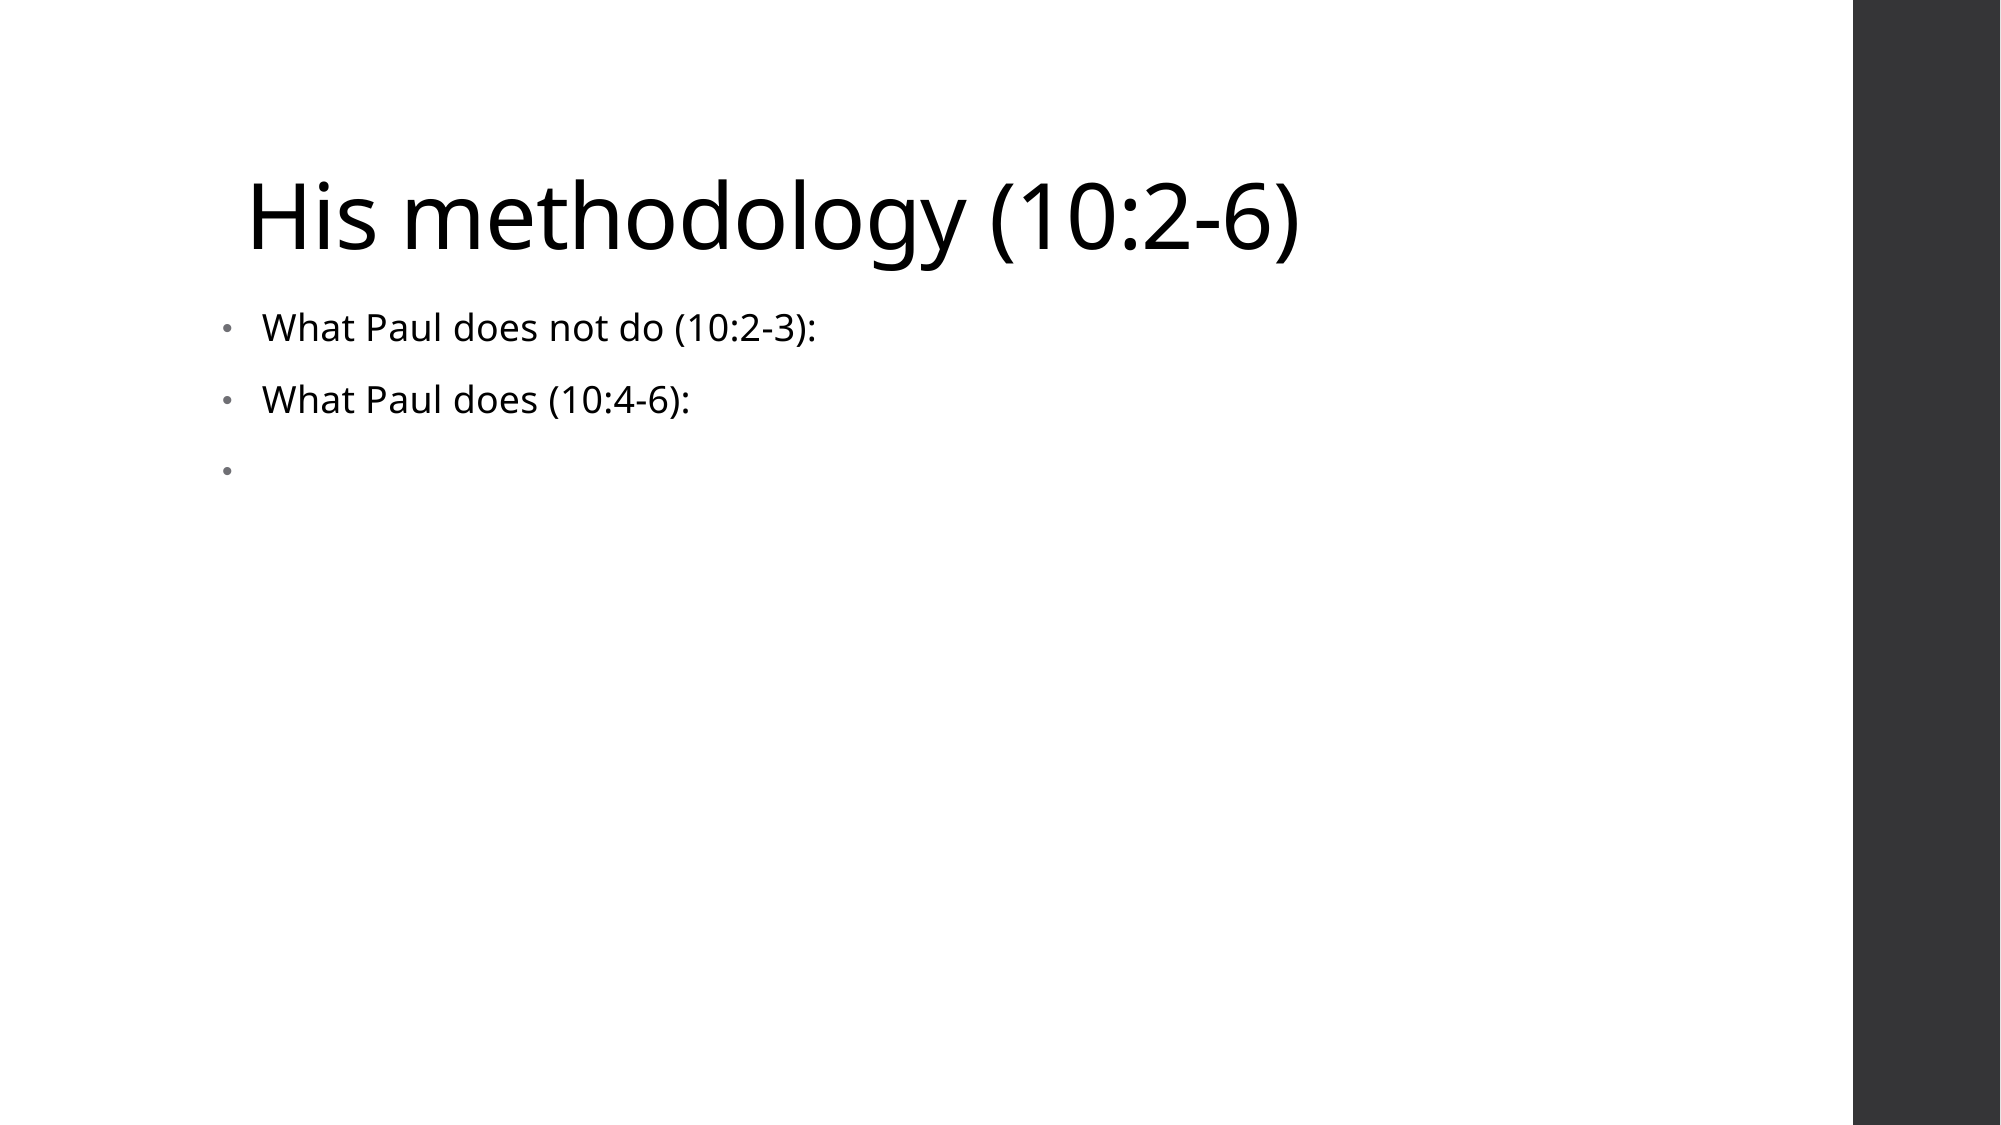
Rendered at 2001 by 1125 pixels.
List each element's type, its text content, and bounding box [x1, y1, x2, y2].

list What Paul does not do (10:2-3): What Paul does (10:4-6): [206, 299, 1617, 1014]
title His methodology (10:2-6) [206, 60, 1797, 278]
